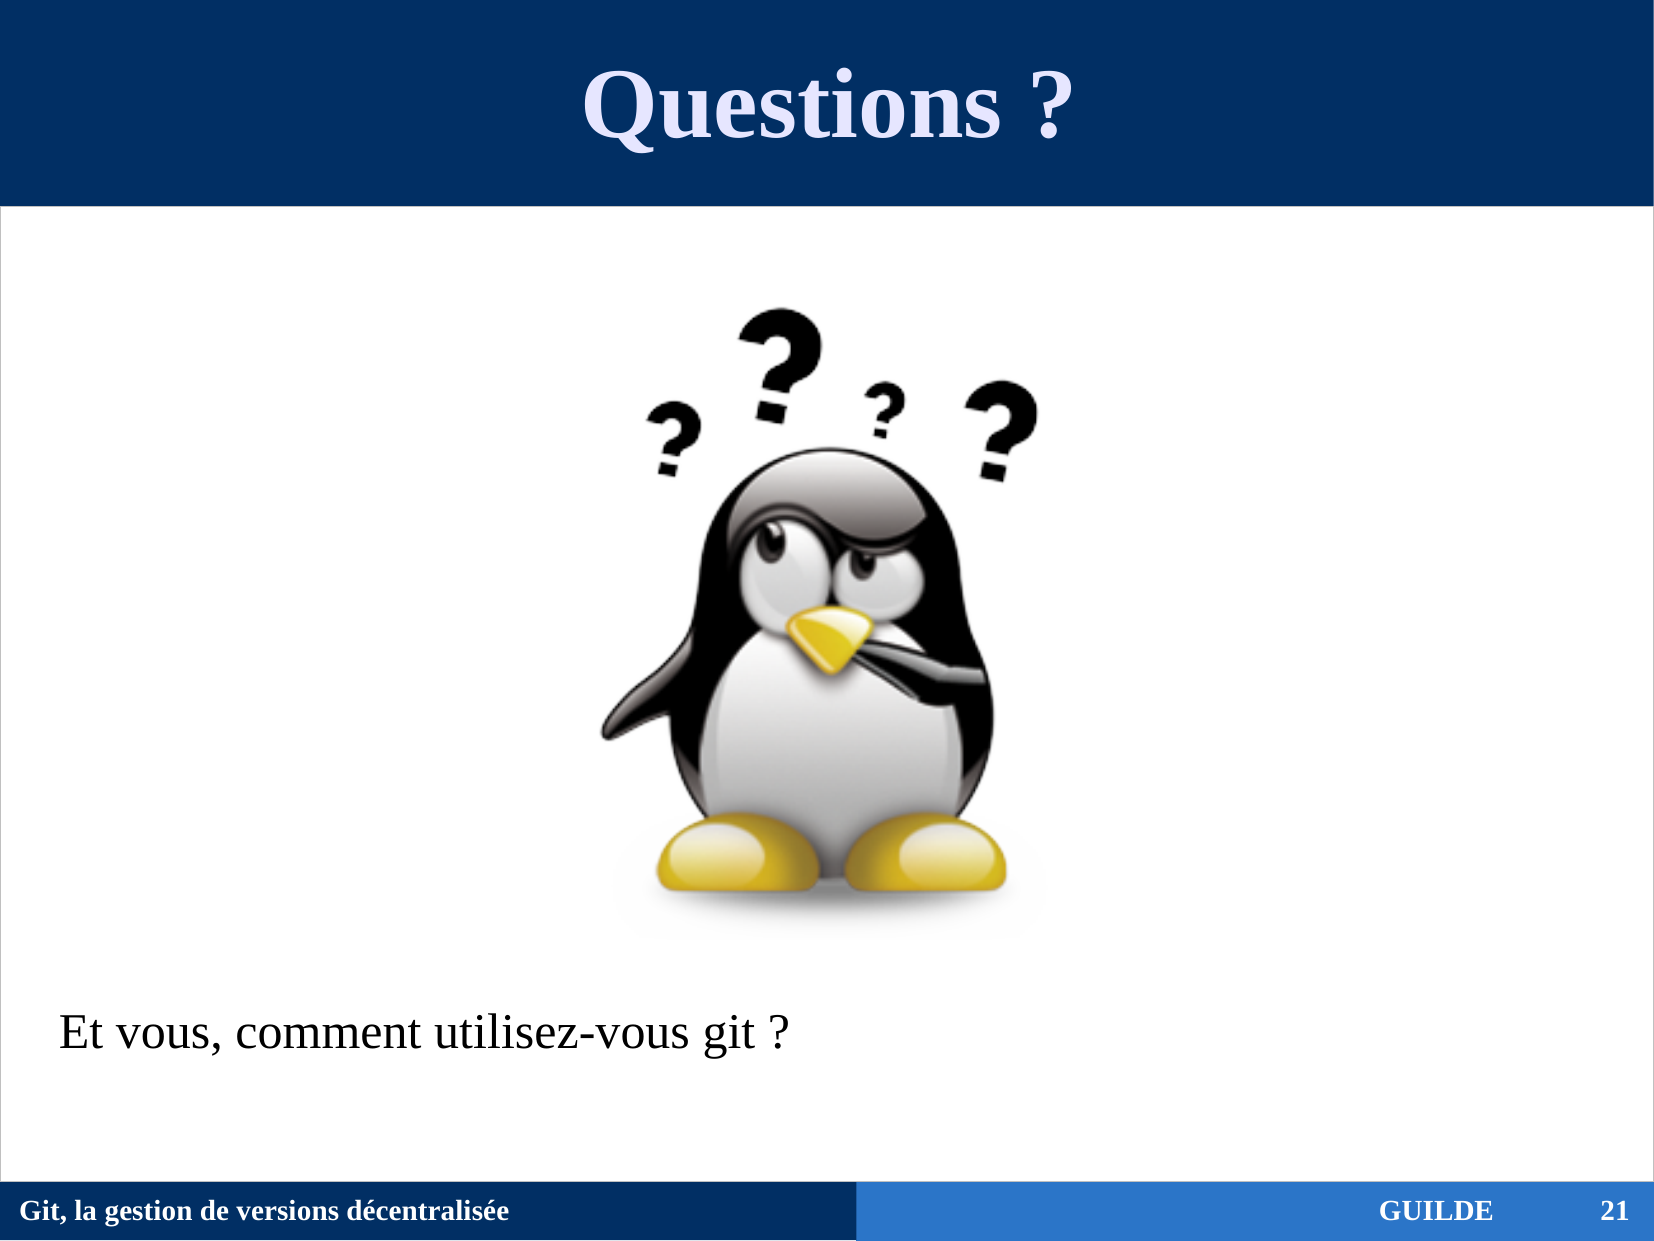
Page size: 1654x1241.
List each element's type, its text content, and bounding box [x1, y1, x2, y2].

picture [501, 295, 1152, 945]
title Questions ? [123, 0, 1536, 208]
text_box Et vous, comment utilisez-vous git ? [59, 1003, 792, 1060]
